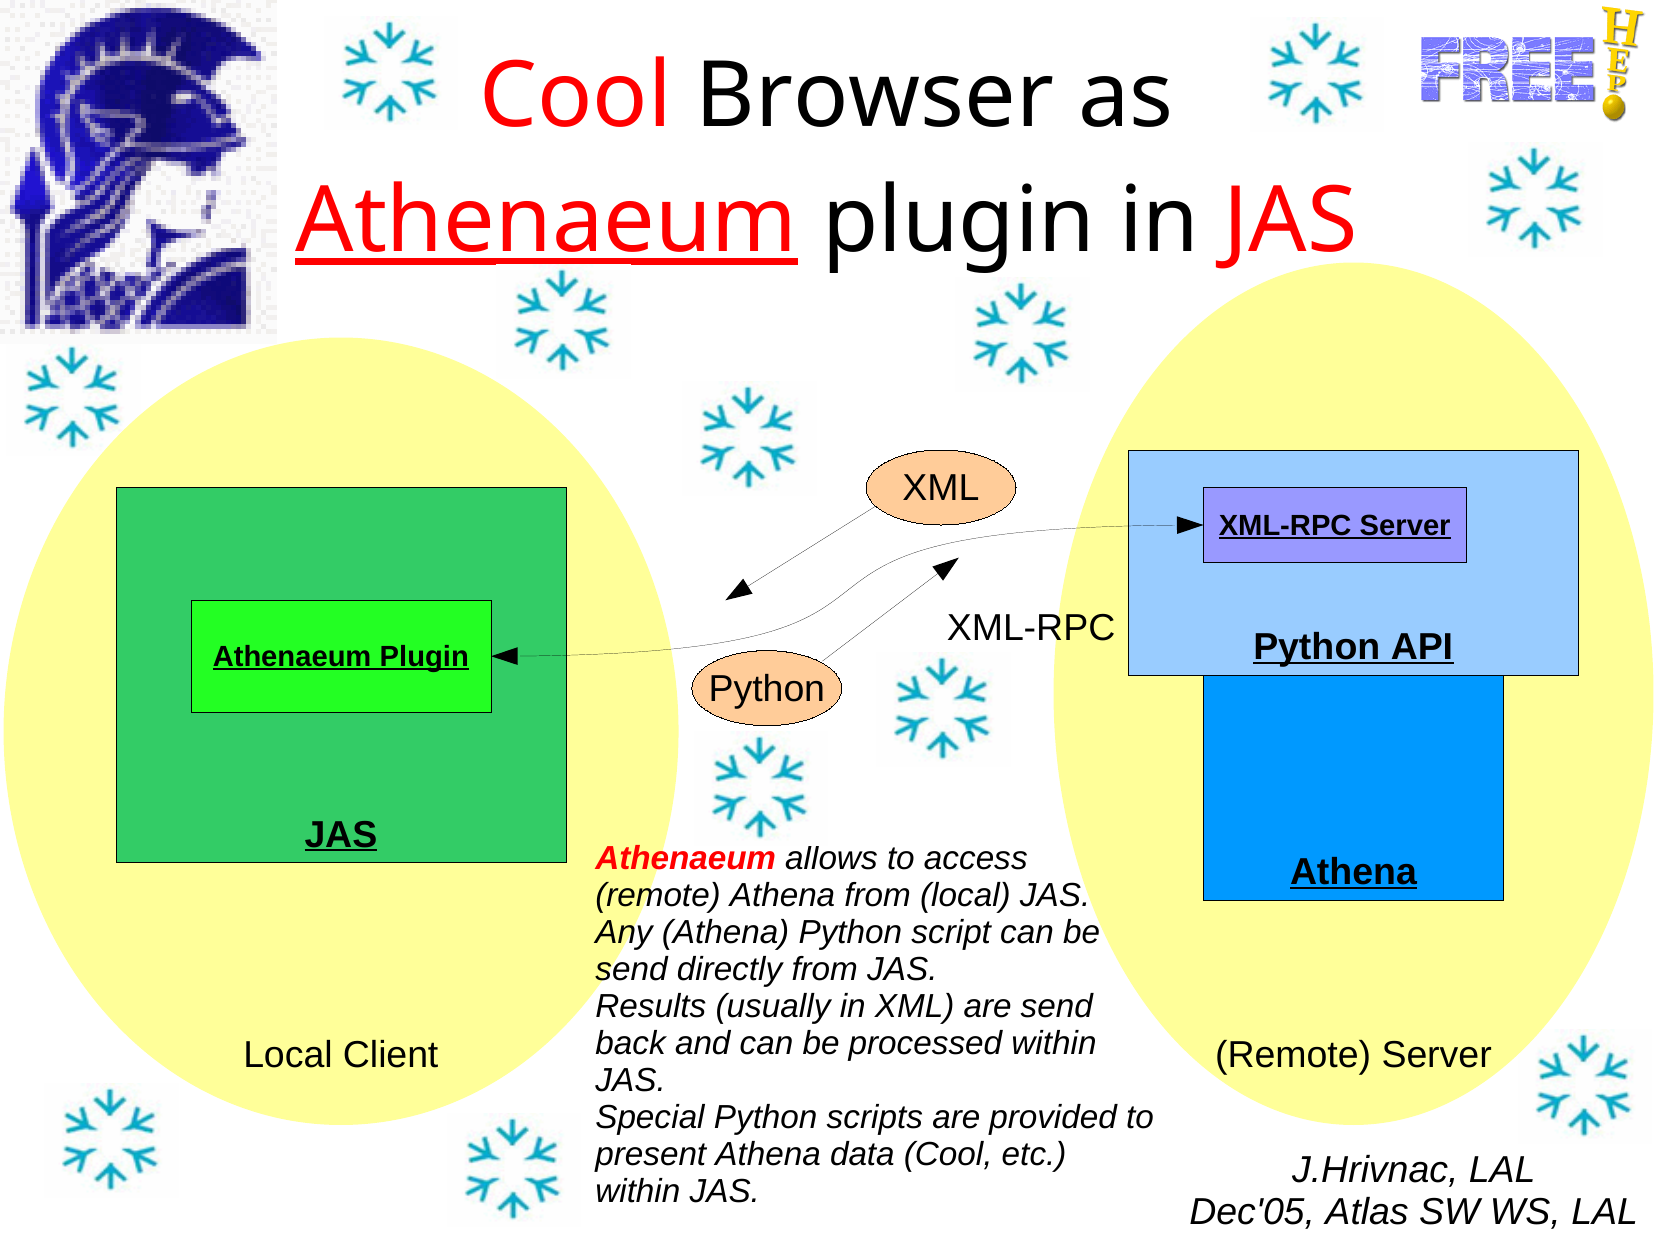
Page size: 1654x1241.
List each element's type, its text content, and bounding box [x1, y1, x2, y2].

text_box J.Hrivnac, LAL Dec'05, Atlas SW WS, LAL [1174, 1141, 1654, 1241]
text_box XML [866, 450, 1017, 526]
text_box JAS [116, 487, 567, 863]
text_box (Remote) Server [1053, 262, 1654, 1126]
text_box Python API [1128, 450, 1579, 676]
picture [44, 1083, 179, 1198]
picture [1468, 142, 1603, 257]
picture [694, 731, 828, 846]
picture [1412, 2, 1651, 126]
text_box Athena [1203, 676, 1504, 901]
picture [1518, 1029, 1652, 1141]
text_box XML-RPC Server [1203, 487, 1467, 563]
picture [0, 0, 277, 456]
picture [447, 1113, 581, 1227]
text_box Athenaeum Plugin [191, 600, 492, 713]
picture [876, 652, 1011, 767]
picture [682, 381, 817, 496]
picture [955, 277, 1090, 392]
picture [496, 264, 631, 379]
title Cool Browser as Athenaeum plugin in JAS [82, 46, 1571, 260]
picture [324, 16, 458, 131]
text_box Python [691, 650, 842, 726]
picture [1250, 17, 1384, 132]
text_box Athenaeum allows to access (remote) Athena from (local) JAS. Any (Athena) Python script can be send directly from JAS. Results (usually in XML) are send back and can be processed within JAS. Special Python scripts are provided to present Athena data (Cool, etc.) within JAS. [580, 832, 1173, 1240]
text_box Local Client [3, 337, 679, 1126]
